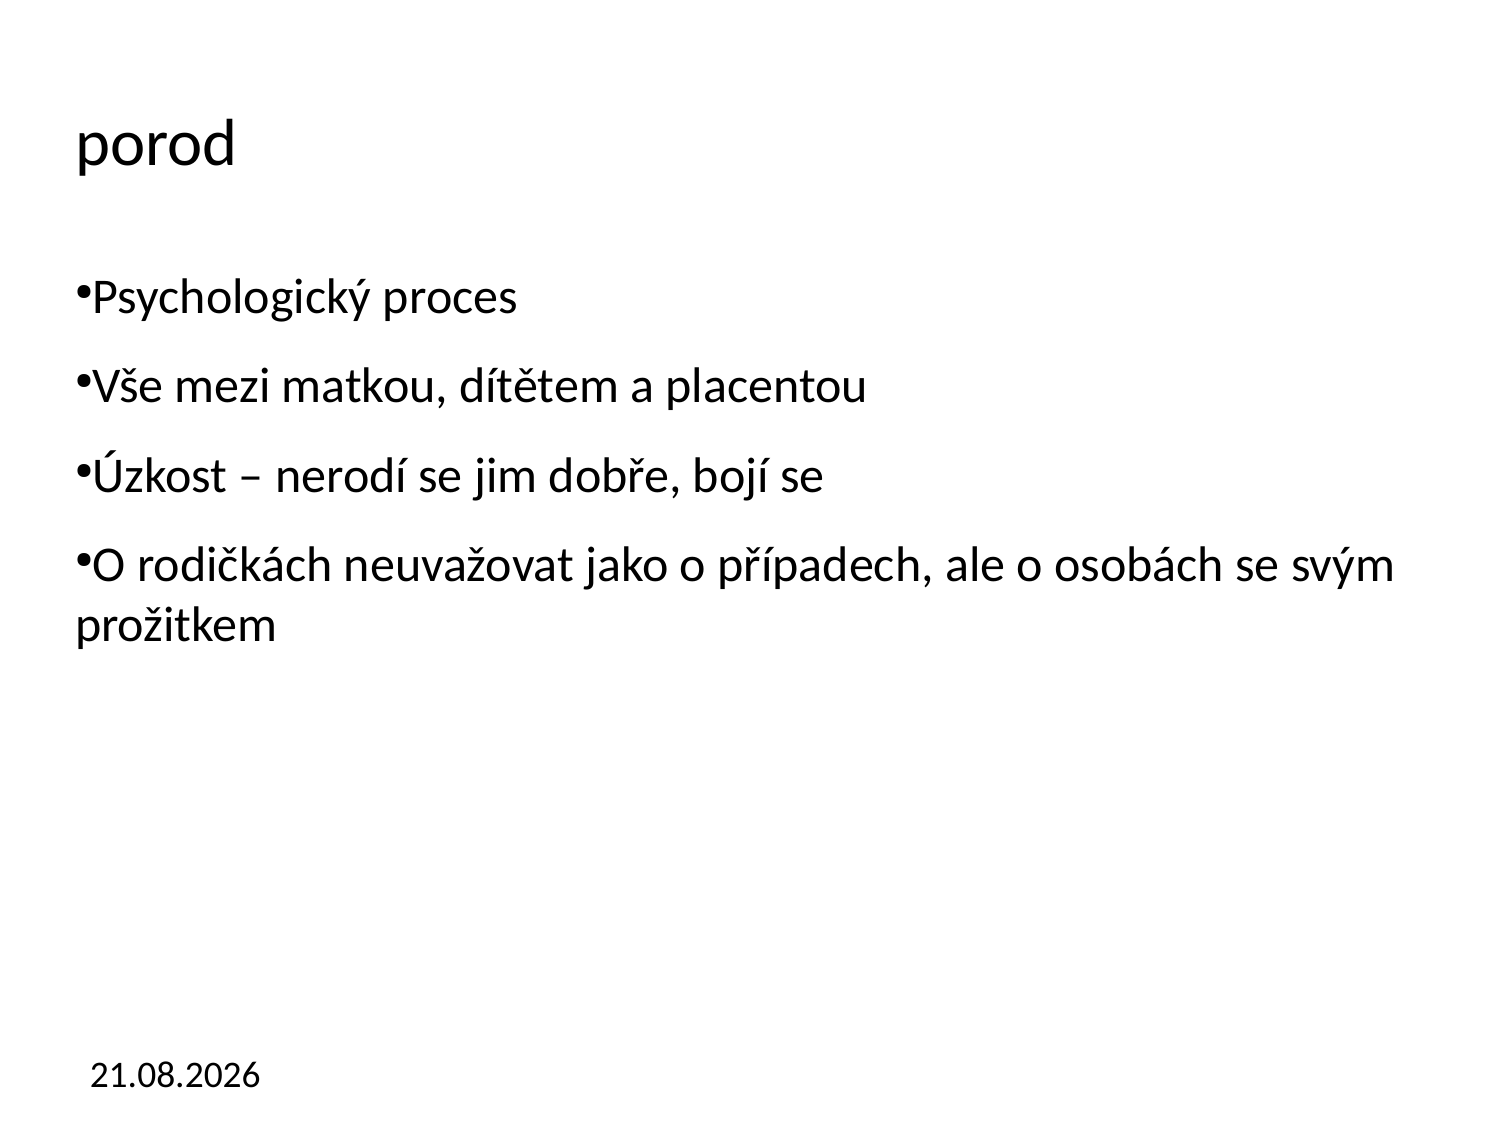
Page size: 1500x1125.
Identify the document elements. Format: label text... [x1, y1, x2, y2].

title porod [75, 44, 1425, 233]
list Psychologický proces Vše mezi matkou, dítětem a placentou Úzkost – nerodí se jim dobře, bojí se O rodičkách neuvažovat jako o případech, ale o osobách se svým prožitkem [75, 263, 1425, 1006]
text_box 29.09.2020 [75, 1042, 425, 1103]
